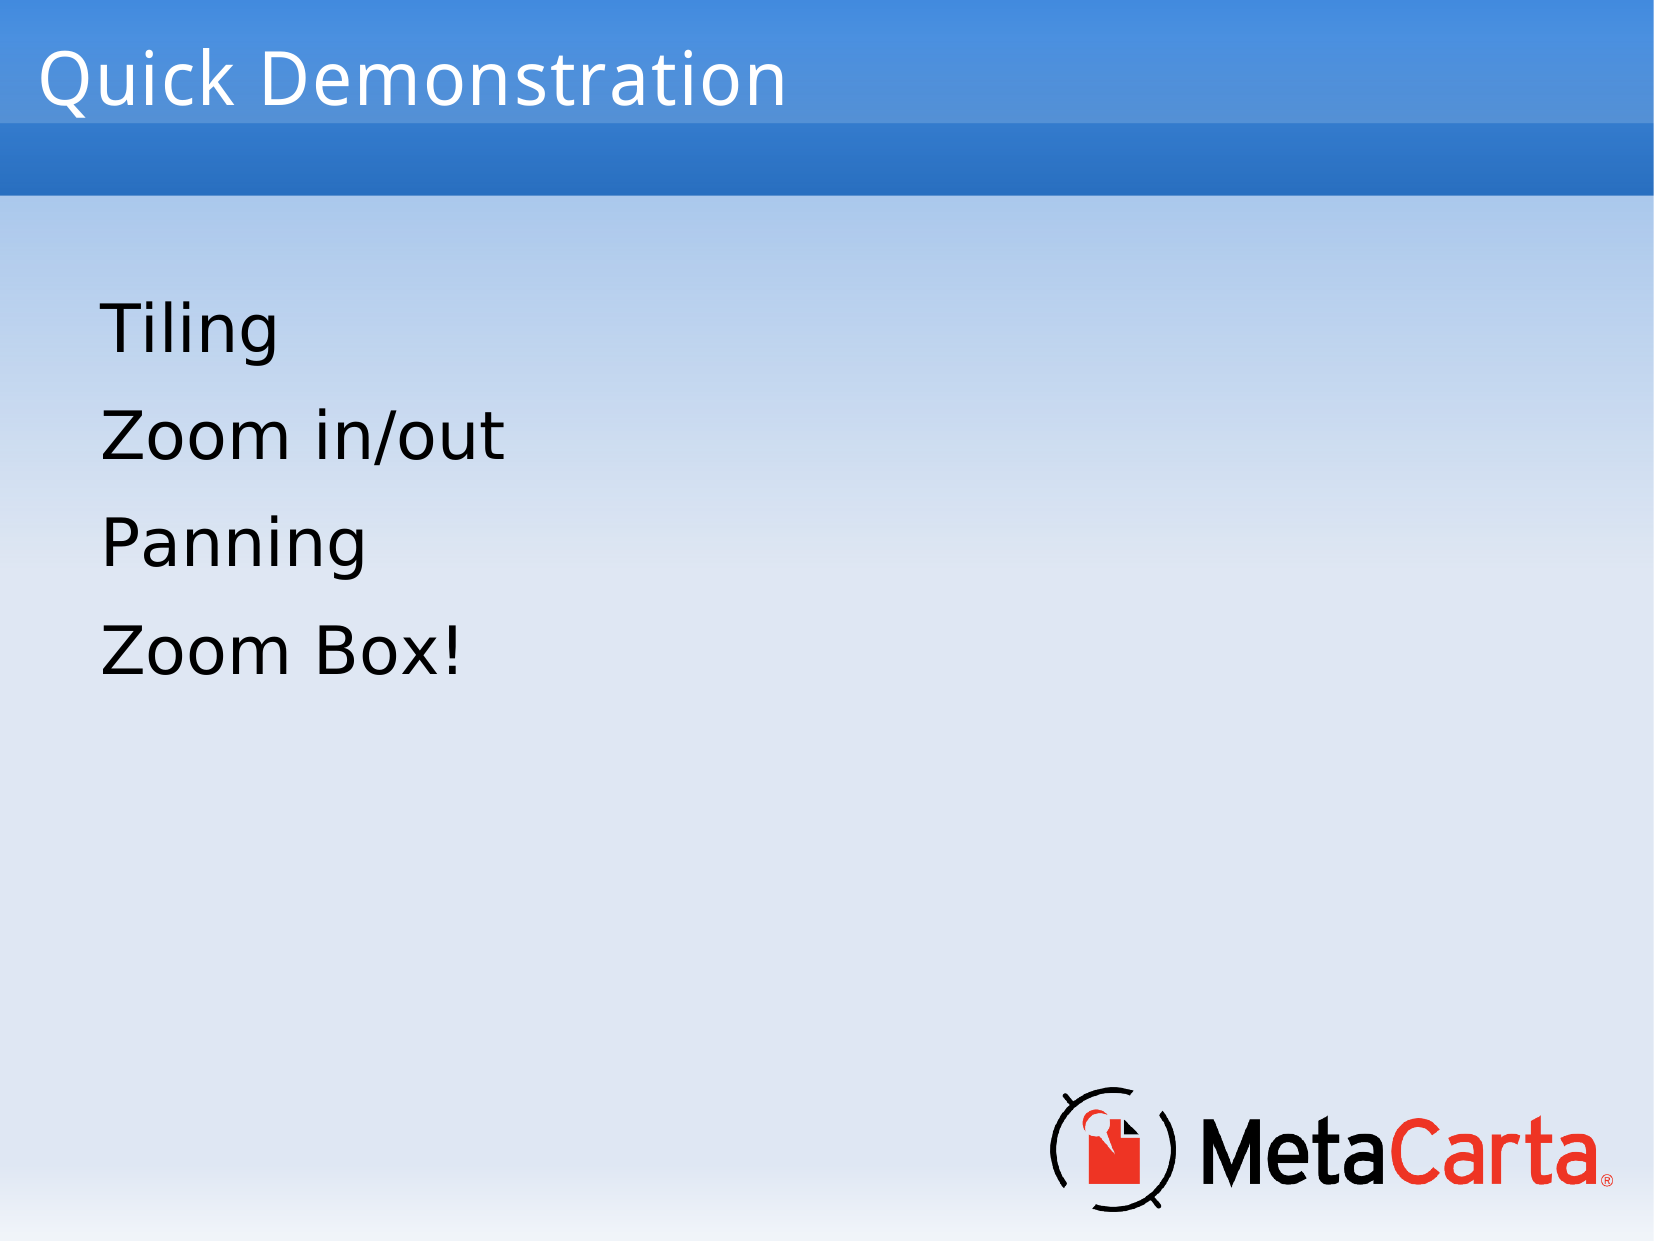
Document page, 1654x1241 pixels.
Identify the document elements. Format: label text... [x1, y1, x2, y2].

picture [0, 0, 1654, 1241]
title Quick Demonstration [37, 2, 1463, 151]
list Tiling Zoom in/out Panning Zoom Box! [82, 290, 1571, 1109]
